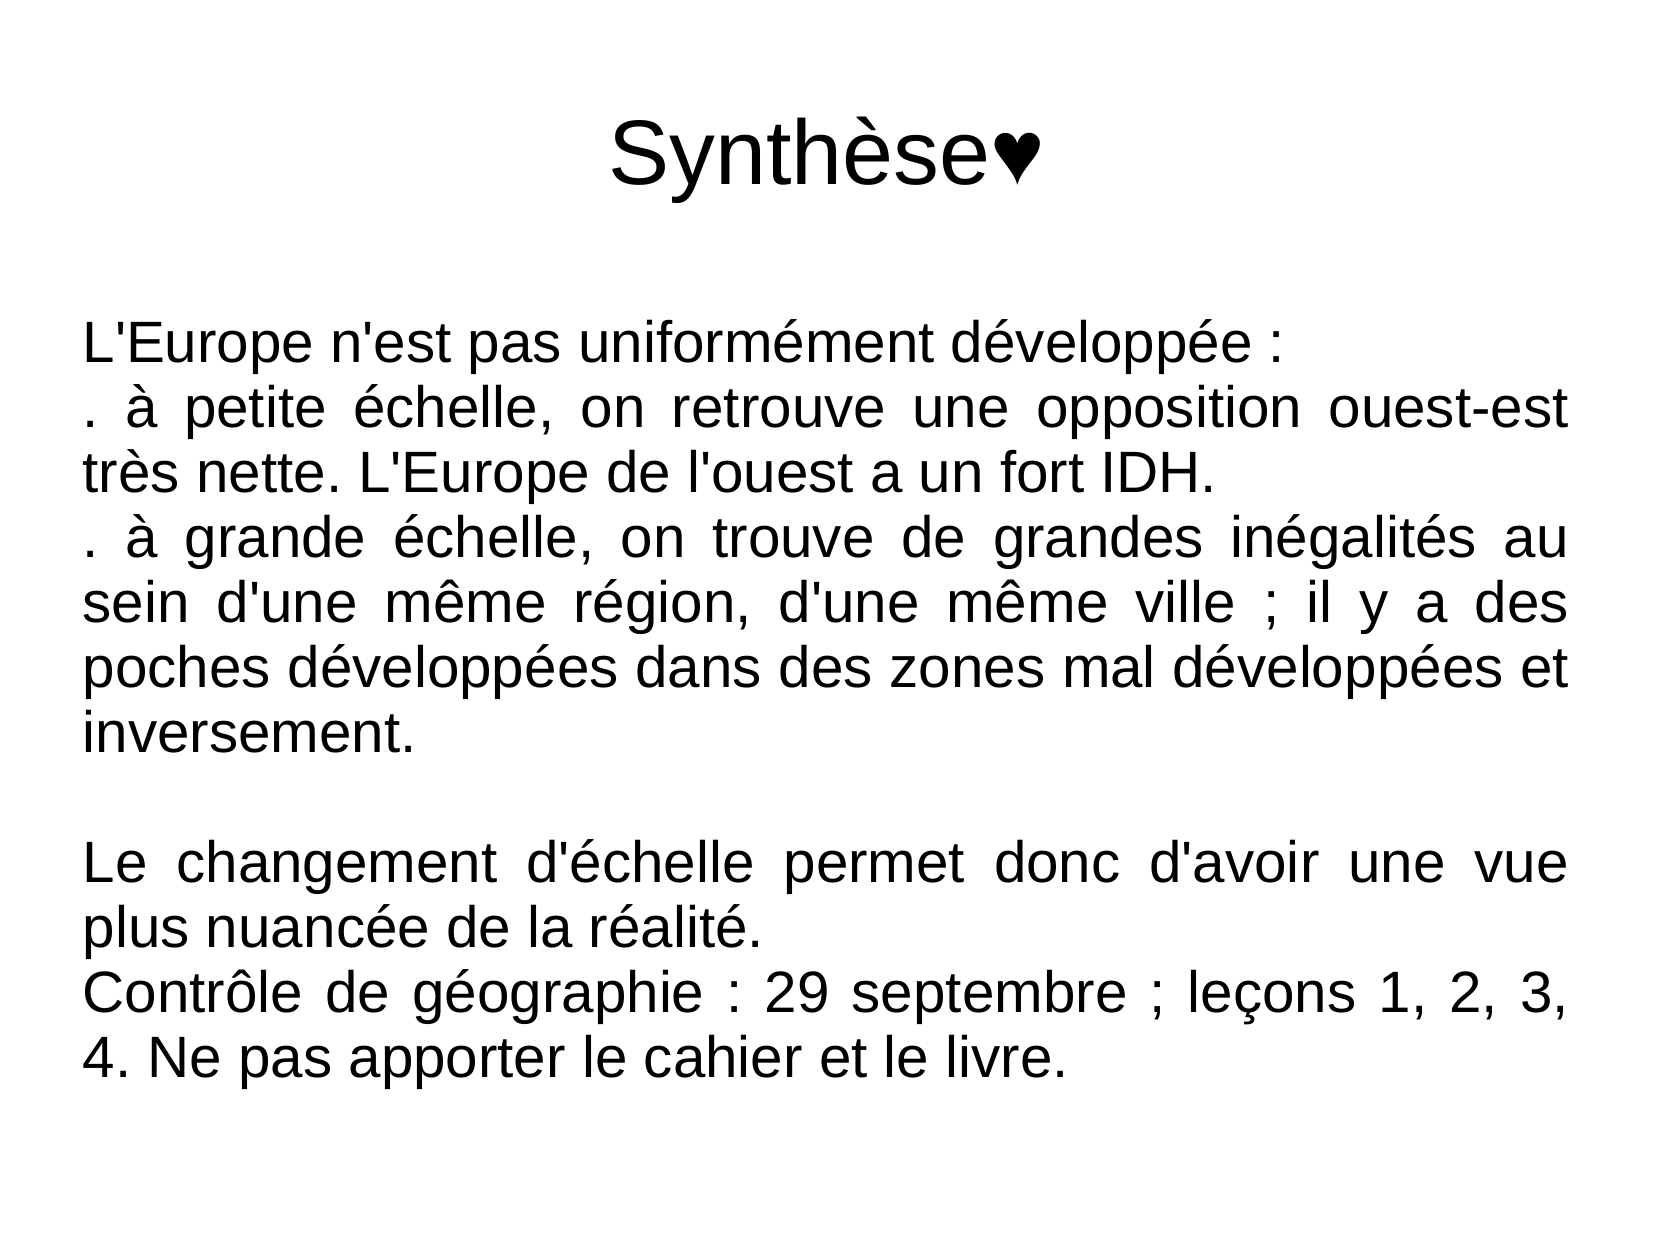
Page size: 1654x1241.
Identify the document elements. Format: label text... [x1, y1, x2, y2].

title Synthèse♥ [82, 56, 1571, 250]
subtitle L'Europe n'est pas uniformément développée : . à petite échelle, on retrouve une opposition ouest-est très nette. L'Europe de l'ouest a un fort IDH. . à grande échelle, on trouve de grandes inégalités au sein d'une même région, d'une même ville ; il y a des poches développées dans des zones mal développées et inversement. Le changement d'échelle permet donc d'avoir une vue plus nuancée de la réalité. Contrôle de géographie : 29 septembre ; leçons 1, 2, 3, 4. Ne pas apporter le cahier et le livre. [82, 297, 1571, 1102]
